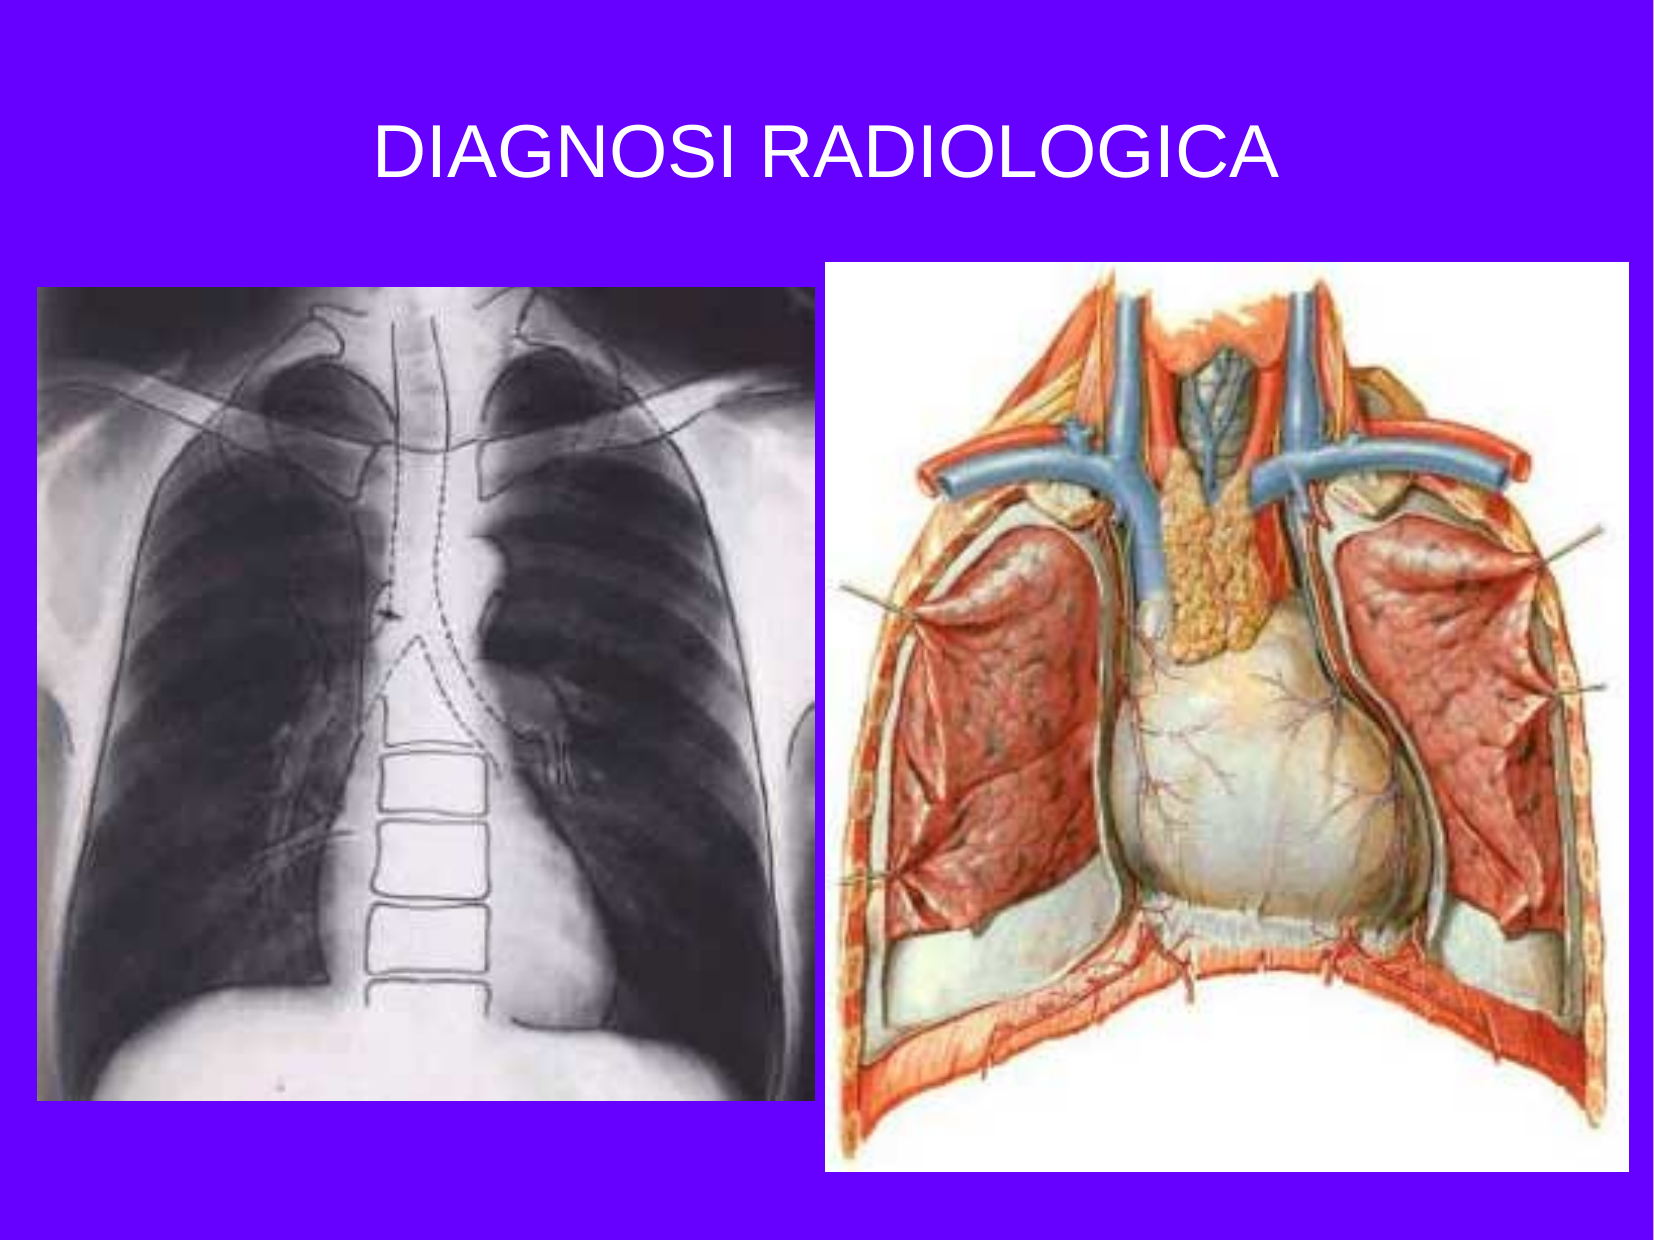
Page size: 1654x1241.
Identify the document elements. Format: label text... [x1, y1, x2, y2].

picture [37, 287, 815, 1101]
picture [825, 262, 1629, 1172]
text_box DIAGNOSI RADIOLOGICA [82, 56, 1571, 249]
